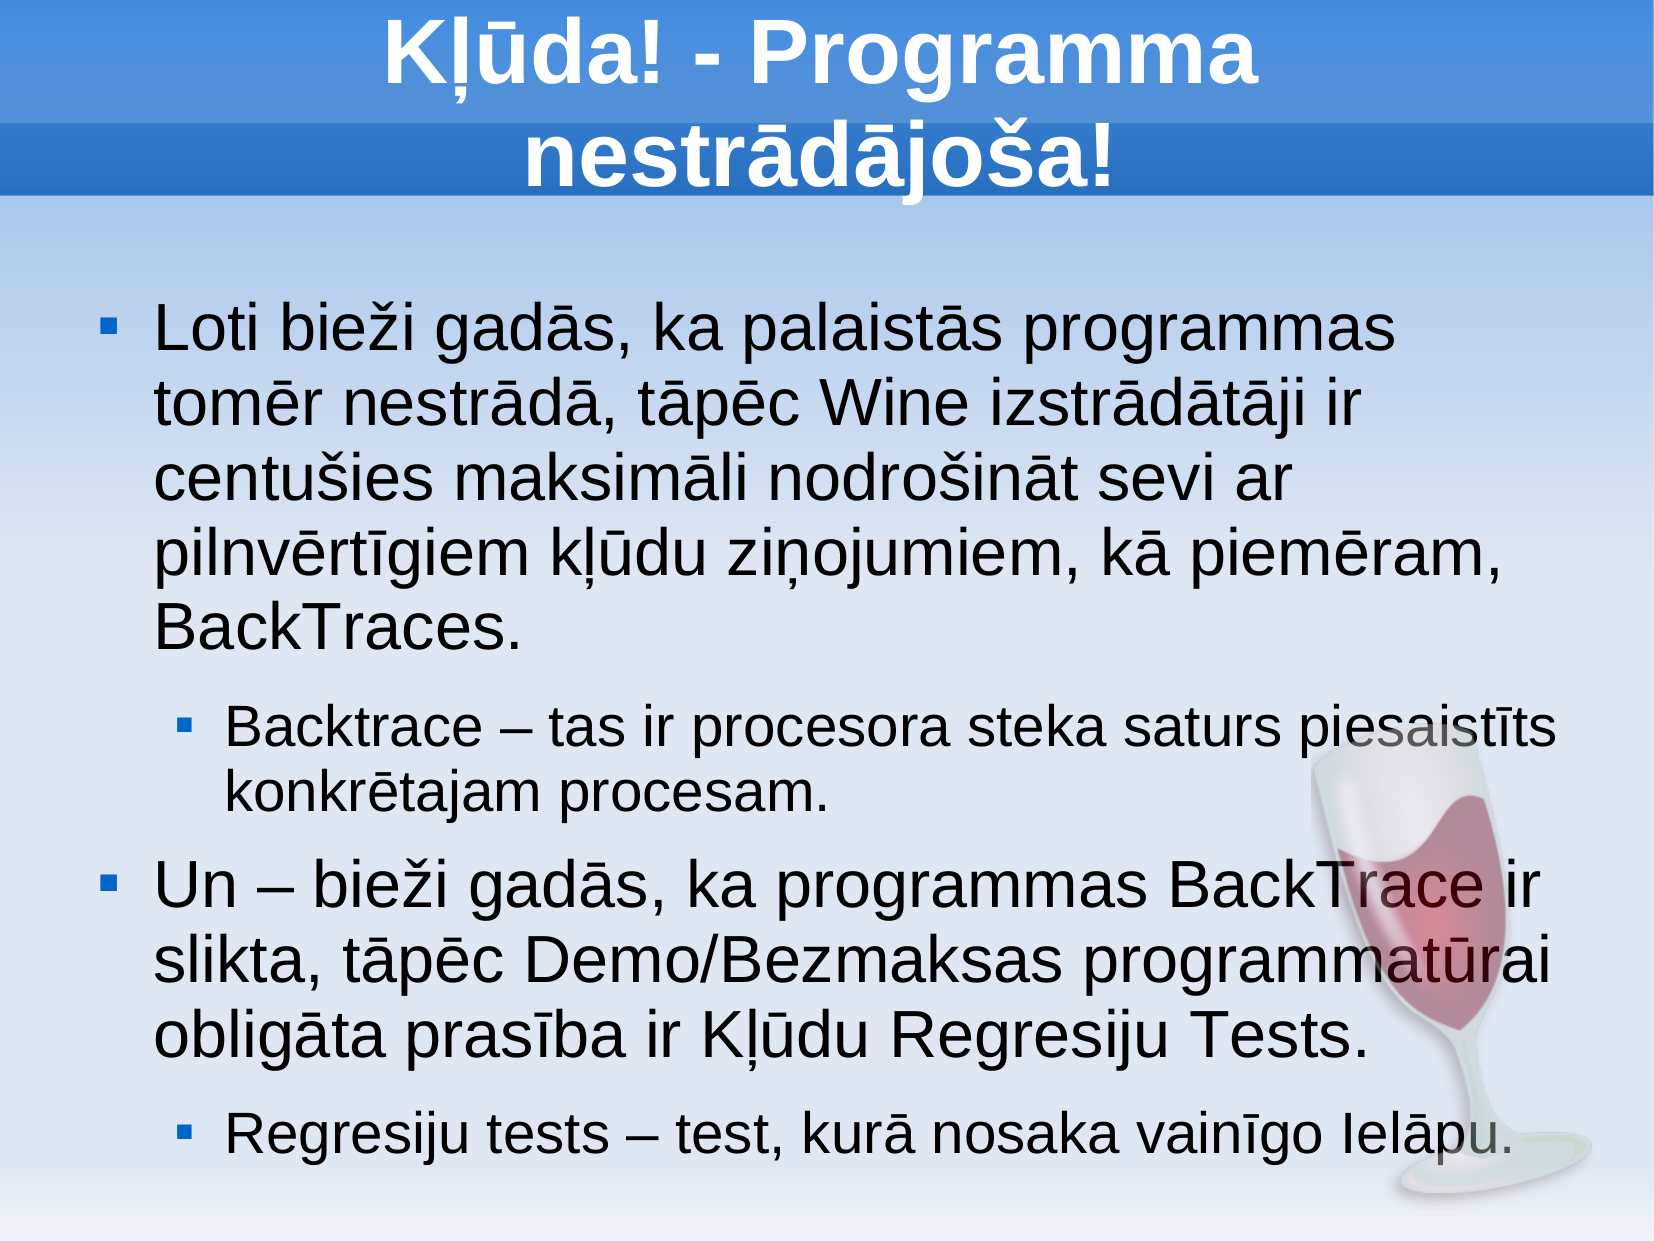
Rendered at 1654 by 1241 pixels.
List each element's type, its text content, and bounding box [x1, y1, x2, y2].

title Kļūda! - Programma nestrādājoša! [76, 0, 1565, 207]
list Loti bieži gadās, ka palaistās programmas tomēr nestrādā, tāpēc Wine izstrādātāji ir centušies maksimāli nodrošināt sevi ar pilnvērtīgiem kļūdu ziņojumiem, kā piemēram, BackTraces. Backtrace – tas ir procesora steka saturs piesaistīts konkrētajam procesam. Un – bieži gadās, ka programmas BackTrace ir slikta, tāpēc Demo/Bezmaksas programmatūrai obligāta prasība ir Kļūdu Regresiju Tests. Regresiju tests – test, kurā nosaka vainīgo Ielāpu. [82, 290, 1571, 1167]
picture [0, 0, 1654, 1241]
